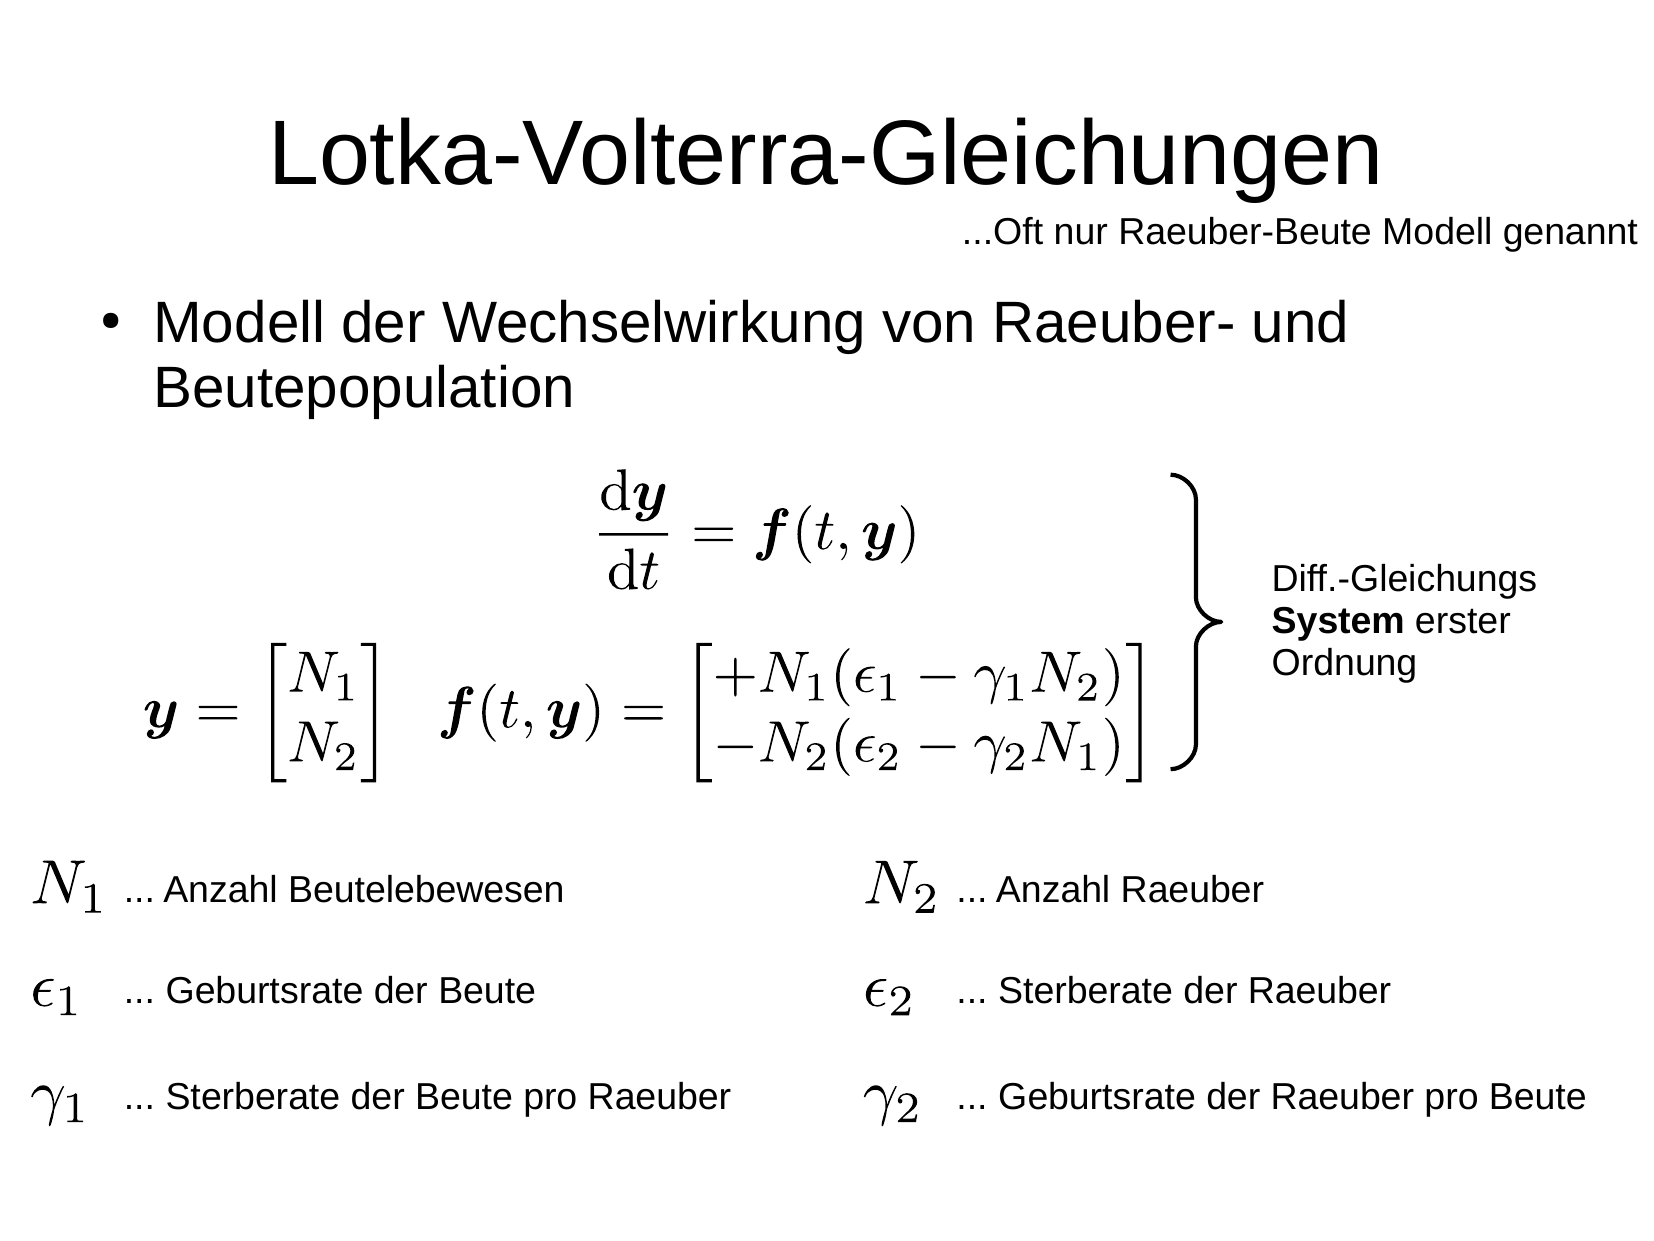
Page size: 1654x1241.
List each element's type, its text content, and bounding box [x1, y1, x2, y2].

text_box ... Geburtsrate der Beute [109, 962, 552, 1019]
title Lotka-Volterra-Gleichungen [82, 49, 1571, 257]
text_box ... Anzahl Beutelebewesen [109, 861, 581, 919]
text_box ...Oft nur Raeuber-Beute Modell genannt [947, 202, 1654, 260]
text_box ... Anzahl Raeuber [941, 861, 1280, 919]
text_box Diff.-Gleichungs System erster Ordnung [1256, 550, 1588, 692]
text_box [862, 1085, 921, 1127]
text_box [862, 860, 938, 913]
text_box [30, 1085, 88, 1127]
text_box ... Sterberate der Raeuber [941, 962, 1407, 1019]
text_box [30, 860, 106, 913]
list Modell der Wechselwirkung von Raeuber- und Beutepopulation [82, 290, 1571, 1010]
text_box [437, 642, 1157, 783]
text_box ... Sterberate der Beute pro Raeuber [109, 1068, 748, 1126]
text_box [862, 979, 914, 1016]
text_box [599, 469, 921, 590]
text_box [30, 978, 81, 1016]
text_box [142, 642, 391, 783]
text_box ... Geburtsrate der Raeuber pro Beute [941, 1068, 1603, 1126]
